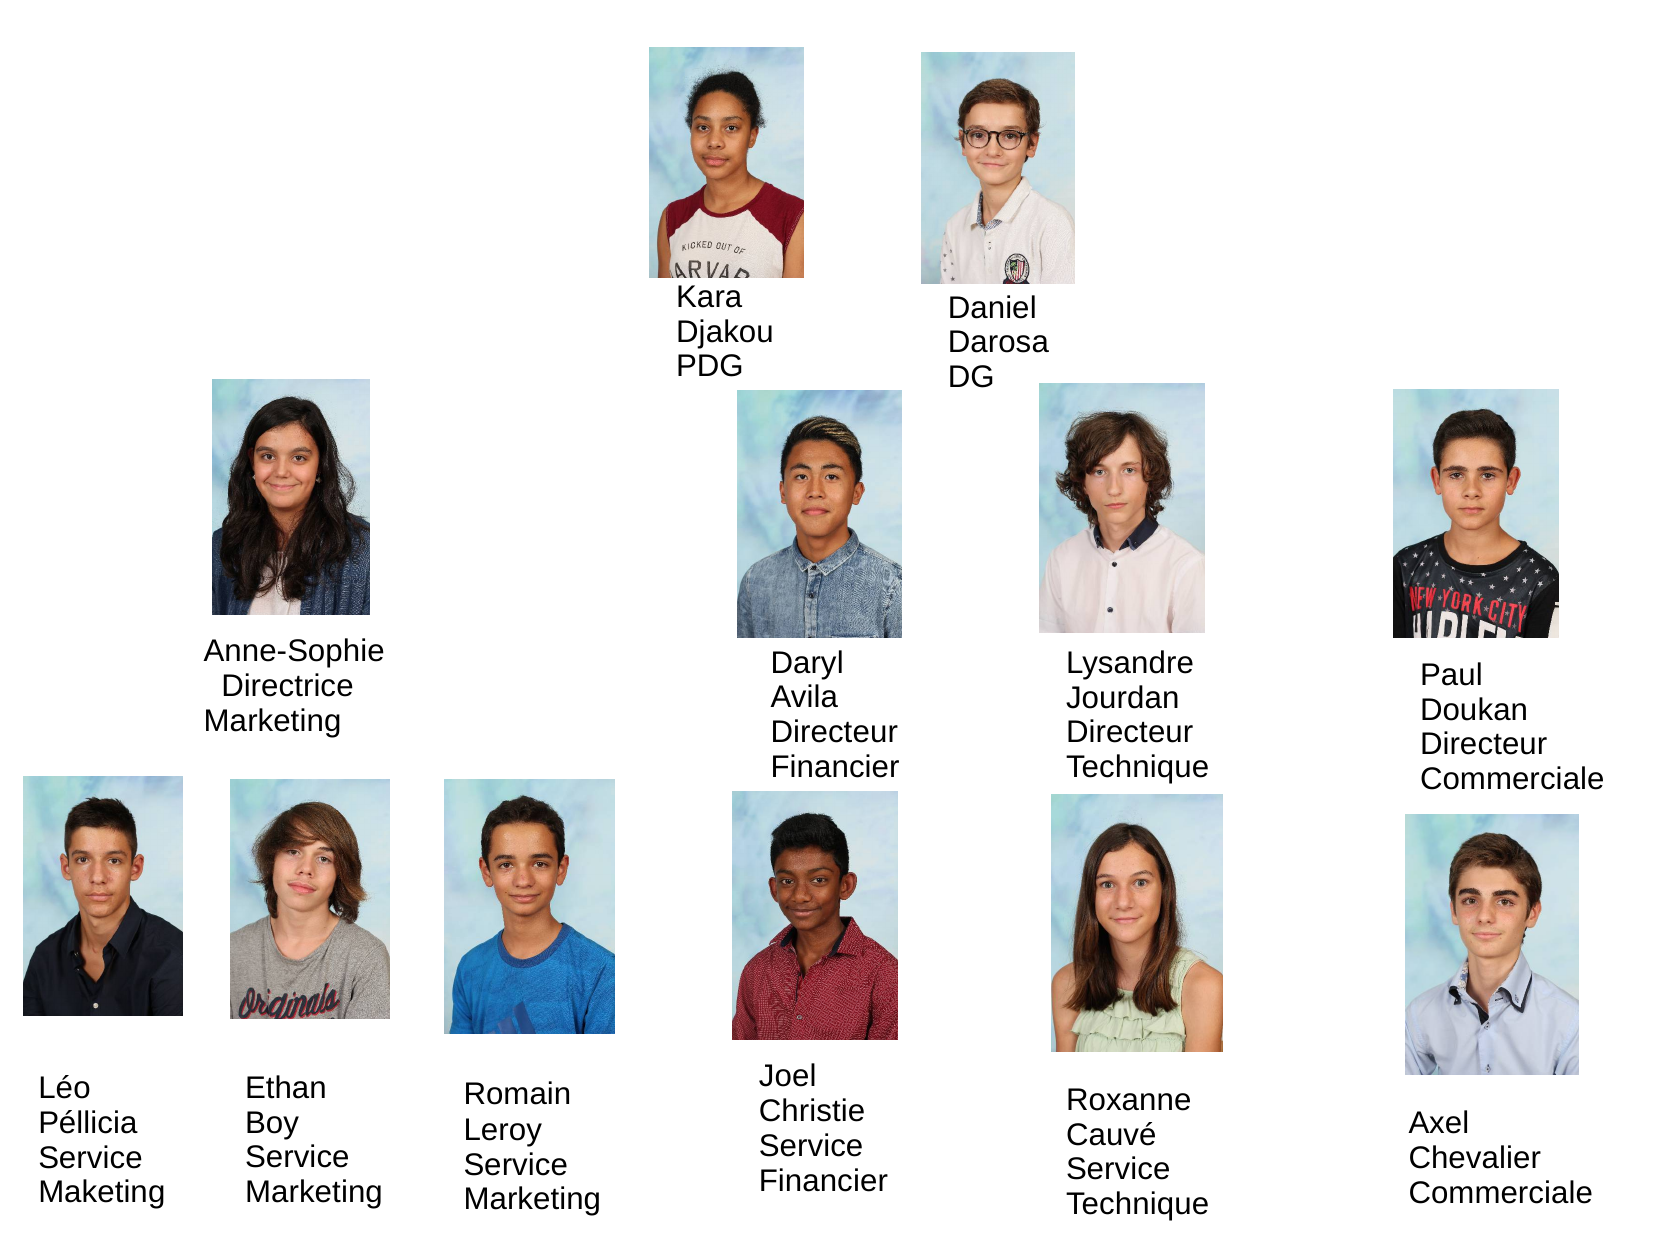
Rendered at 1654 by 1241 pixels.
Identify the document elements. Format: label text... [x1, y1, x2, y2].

text_box Roxanne Cauvé Service Technique [1051, 1074, 1288, 1241]
text_box Lysandre Jourdan Directeur Technique [1051, 637, 1300, 792]
picture [732, 791, 898, 1040]
picture [444, 779, 615, 1034]
picture [921, 52, 1075, 284]
picture [1051, 794, 1223, 1052]
picture [1393, 389, 1559, 638]
picture [1405, 814, 1579, 1075]
picture [737, 390, 902, 638]
picture [1039, 383, 1205, 633]
text_box Joel Christie Service Financier [744, 1051, 957, 1229]
text_box Ethan Boy Service Marketing [230, 1062, 402, 1217]
text_box Daryl Avila Directeur Financier [755, 637, 993, 792]
picture [212, 379, 370, 615]
text_box Kara Djakou PDG [661, 271, 863, 391]
picture [649, 47, 804, 278]
text_box Paul Doukan Directeur Commerciale [1405, 649, 1630, 851]
text_box Romain Leroy Service Marketing [448, 1062, 650, 1224]
text_box Axel Chevalier Commerciale [1393, 1098, 1630, 1241]
text_box Daniel Darosa DG [933, 282, 1146, 402]
picture [23, 776, 183, 1016]
picture [230, 779, 390, 1019]
text_box Anne-Sophie Directrice Marketing [188, 625, 438, 745]
text_box Léo Péllicia Service Maketing [23, 1062, 213, 1217]
